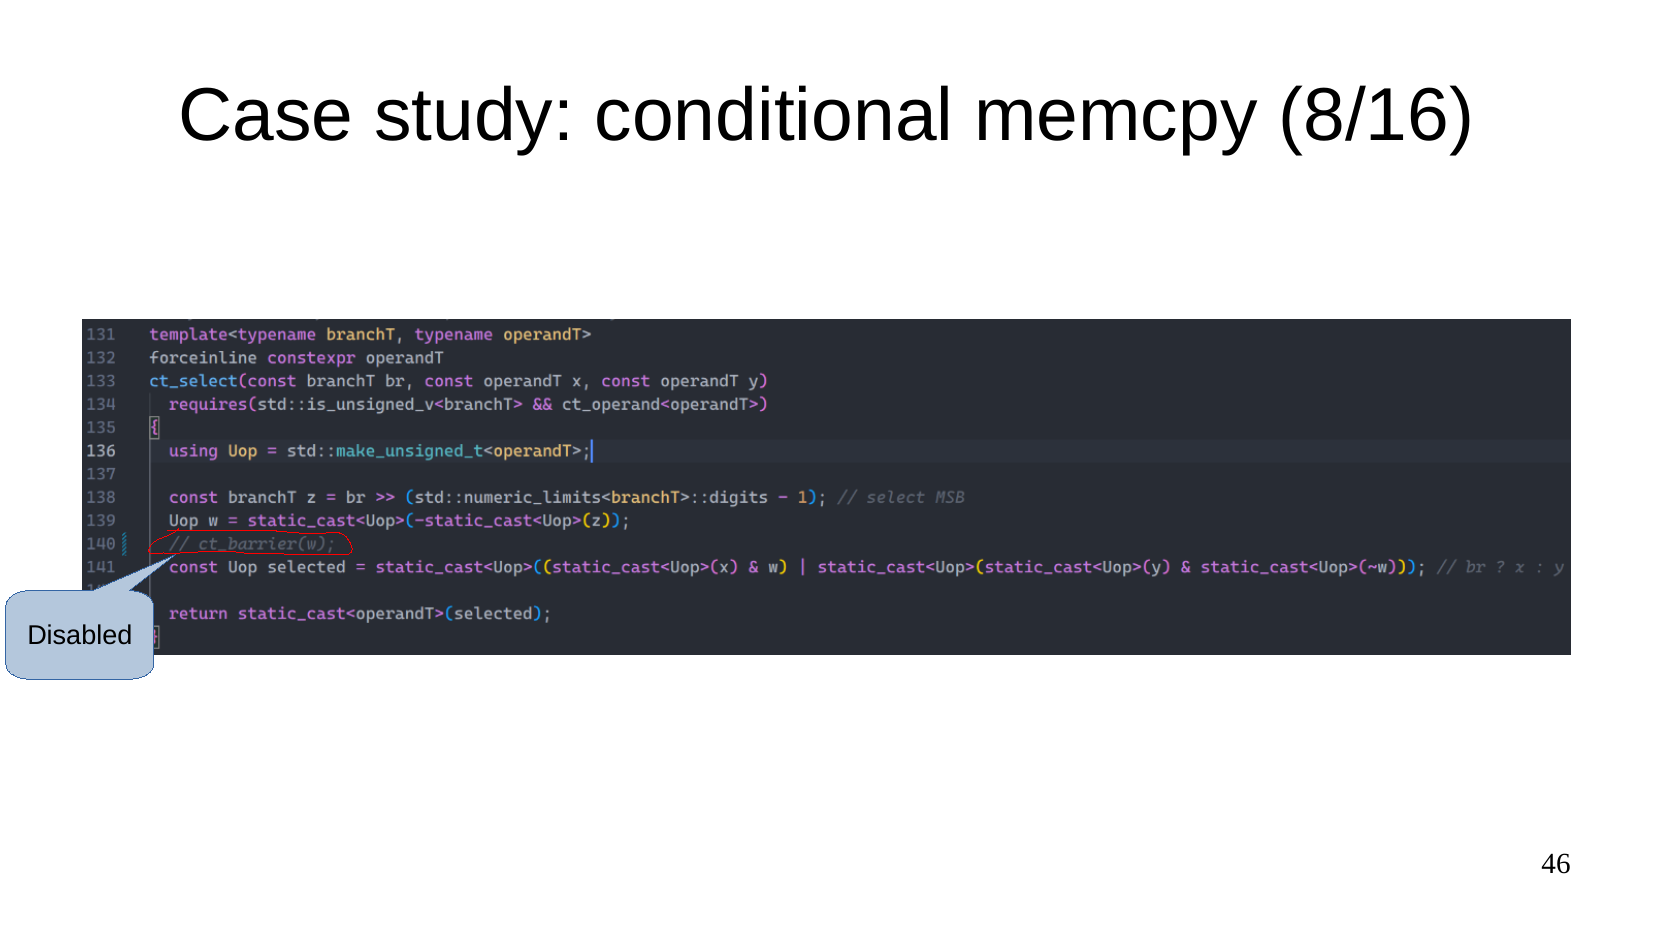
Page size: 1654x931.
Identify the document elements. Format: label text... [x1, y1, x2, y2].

title Case study: conditional memcpy (8/16) [82, 37, 1571, 193]
picture [82, 319, 1571, 655]
text_box Disabled [5, 554, 176, 680]
